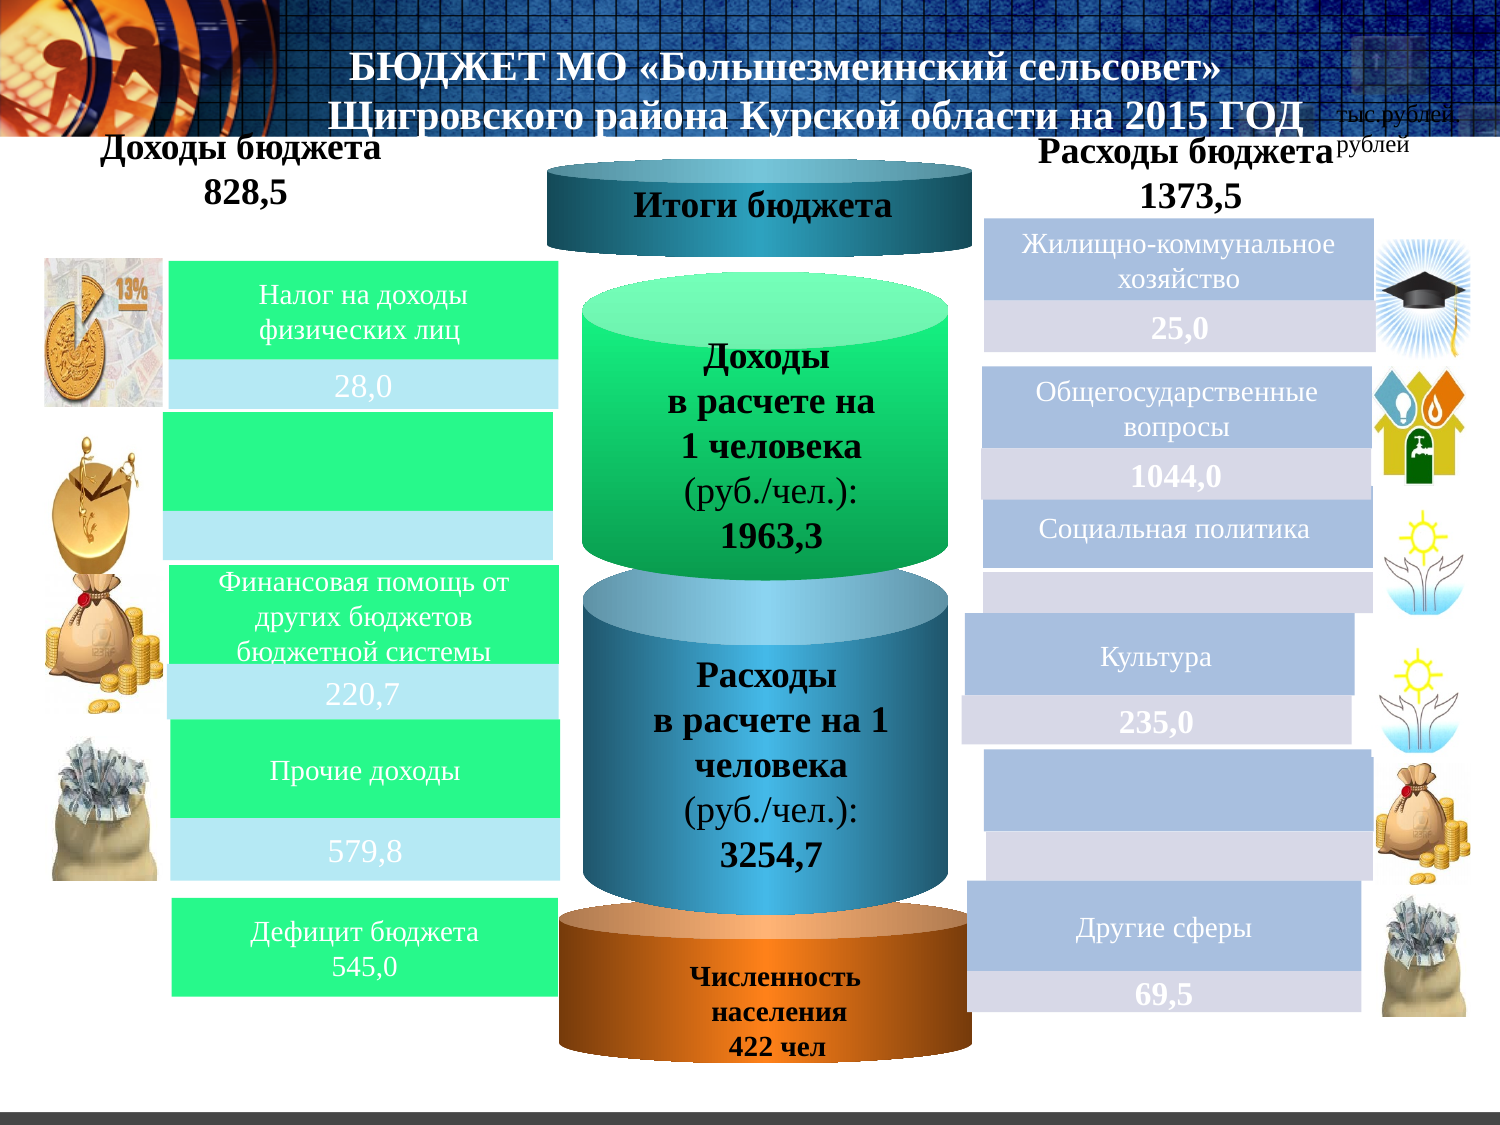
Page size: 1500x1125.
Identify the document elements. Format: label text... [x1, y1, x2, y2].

picture [571, 113, 576, 127]
text_box Численность населения 422 чел [645, 949, 910, 1070]
text_box Другие сферы [967, 880, 1362, 971]
picture [1273, 113, 1284, 123]
text_box 235,0 [961, 695, 1352, 745]
picture [918, 113, 923, 127]
picture [603, 113, 610, 127]
picture [1043, 113, 1049, 121]
text_box Финансовая помощь от других бюджетов бюджетной системы [169, 565, 559, 663]
picture [862, 113, 867, 127]
picture [797, 113, 986, 138]
picture [353, 113, 362, 127]
text_box Налог на доходы физических лиц [168, 260, 559, 359]
text_box [1376, 499, 1471, 620]
text_box [1375, 239, 1471, 360]
picture [1284, 113, 1293, 123]
picture [425, 113, 432, 127]
text_box 1044,0 [981, 448, 1372, 500]
text_box Социальная политика [983, 487, 1373, 568]
picture [532, 113, 537, 127]
picture [1163, 113, 1174, 123]
text_box Доходы в расчете на 1 человека (руб./чел.): 1963,3 [594, 323, 949, 564]
picture [777, 113, 784, 122]
picture [368, 113, 419, 138]
text_box [1376, 894, 1471, 1017]
picture [625, 119, 630, 127]
picture [1229, 113, 1247, 123]
text_box [940, 313, 949, 323]
text_box Культура [964, 613, 1355, 696]
picture [1055, 113, 1072, 123]
text_box 25,0 [984, 300, 1375, 353]
text_box [45, 736, 163, 881]
picture [939, 113, 944, 127]
text_box [582, 313, 594, 556]
text_box [547, 172, 973, 258]
picture [1090, 113, 1105, 123]
text_box Расходы бюджета 1373,5 [984, 123, 1398, 220]
picture [1132, 113, 1147, 123]
picture [648, 113, 654, 121]
text_box тыс.рублей. рублей [1321, 90, 1500, 165]
text_box [983, 637, 1466, 881]
picture [775, 113, 792, 138]
text_box Прочие доходы [170, 719, 561, 818]
text_box [1372, 366, 1467, 487]
picture [447, 113, 452, 127]
picture [1253, 113, 1268, 123]
title БЮДЖЕТ МО «Большезмеинский сельсовет» Щигровского района Курской области на 2015 ГОД [312, 31, 1436, 113]
picture [1027, 113, 1037, 123]
text_box Расходы в расчете на 1 человека (руб./чел.): 3254,7 [594, 642, 949, 928]
picture [885, 113, 891, 121]
text_box 579,8 [170, 818, 561, 881]
text_box [616, 564, 915, 581]
text_box [558, 919, 973, 1060]
picture [714, 119, 719, 127]
picture [1180, 113, 1200, 123]
picture [1299, 113, 1321, 123]
text_box 69,5 [967, 971, 1362, 1013]
picture [602, 113, 777, 138]
picture [1153, 113, 1158, 123]
picture [992, 113, 998, 123]
picture [981, 119, 986, 127]
text_box [1375, 763, 1471, 885]
picture [0, 0, 1500, 138]
picture [424, 113, 597, 138]
text_box [983, 572, 1373, 614]
text_box Дефицит бюджета 545,0 [171, 897, 558, 997]
text_box Общегосударственные вопросы [982, 366, 1372, 448]
text_box Итоги бюджета [618, 173, 908, 233]
text_box [42, 425, 164, 714]
text_box [44, 258, 163, 407]
text_box 220,7 [166, 663, 559, 720]
text_box [582, 603, 687, 886]
picture [1201, 113, 1222, 123]
text_box [844, 604, 949, 642]
picture [670, 113, 675, 127]
text_box [162, 412, 553, 561]
picture [798, 113, 805, 127]
picture [338, 113, 346, 127]
picture [1111, 113, 1136, 123]
picture [468, 120, 474, 127]
text_box Доходы бюджета 828,5 [39, 158, 453, 220]
text_box 28,0 [168, 359, 559, 409]
picture [382, 113, 388, 121]
text_box Жилищно-коммунальное хозяйство [984, 220, 1374, 300]
picture [1002, 113, 1021, 123]
